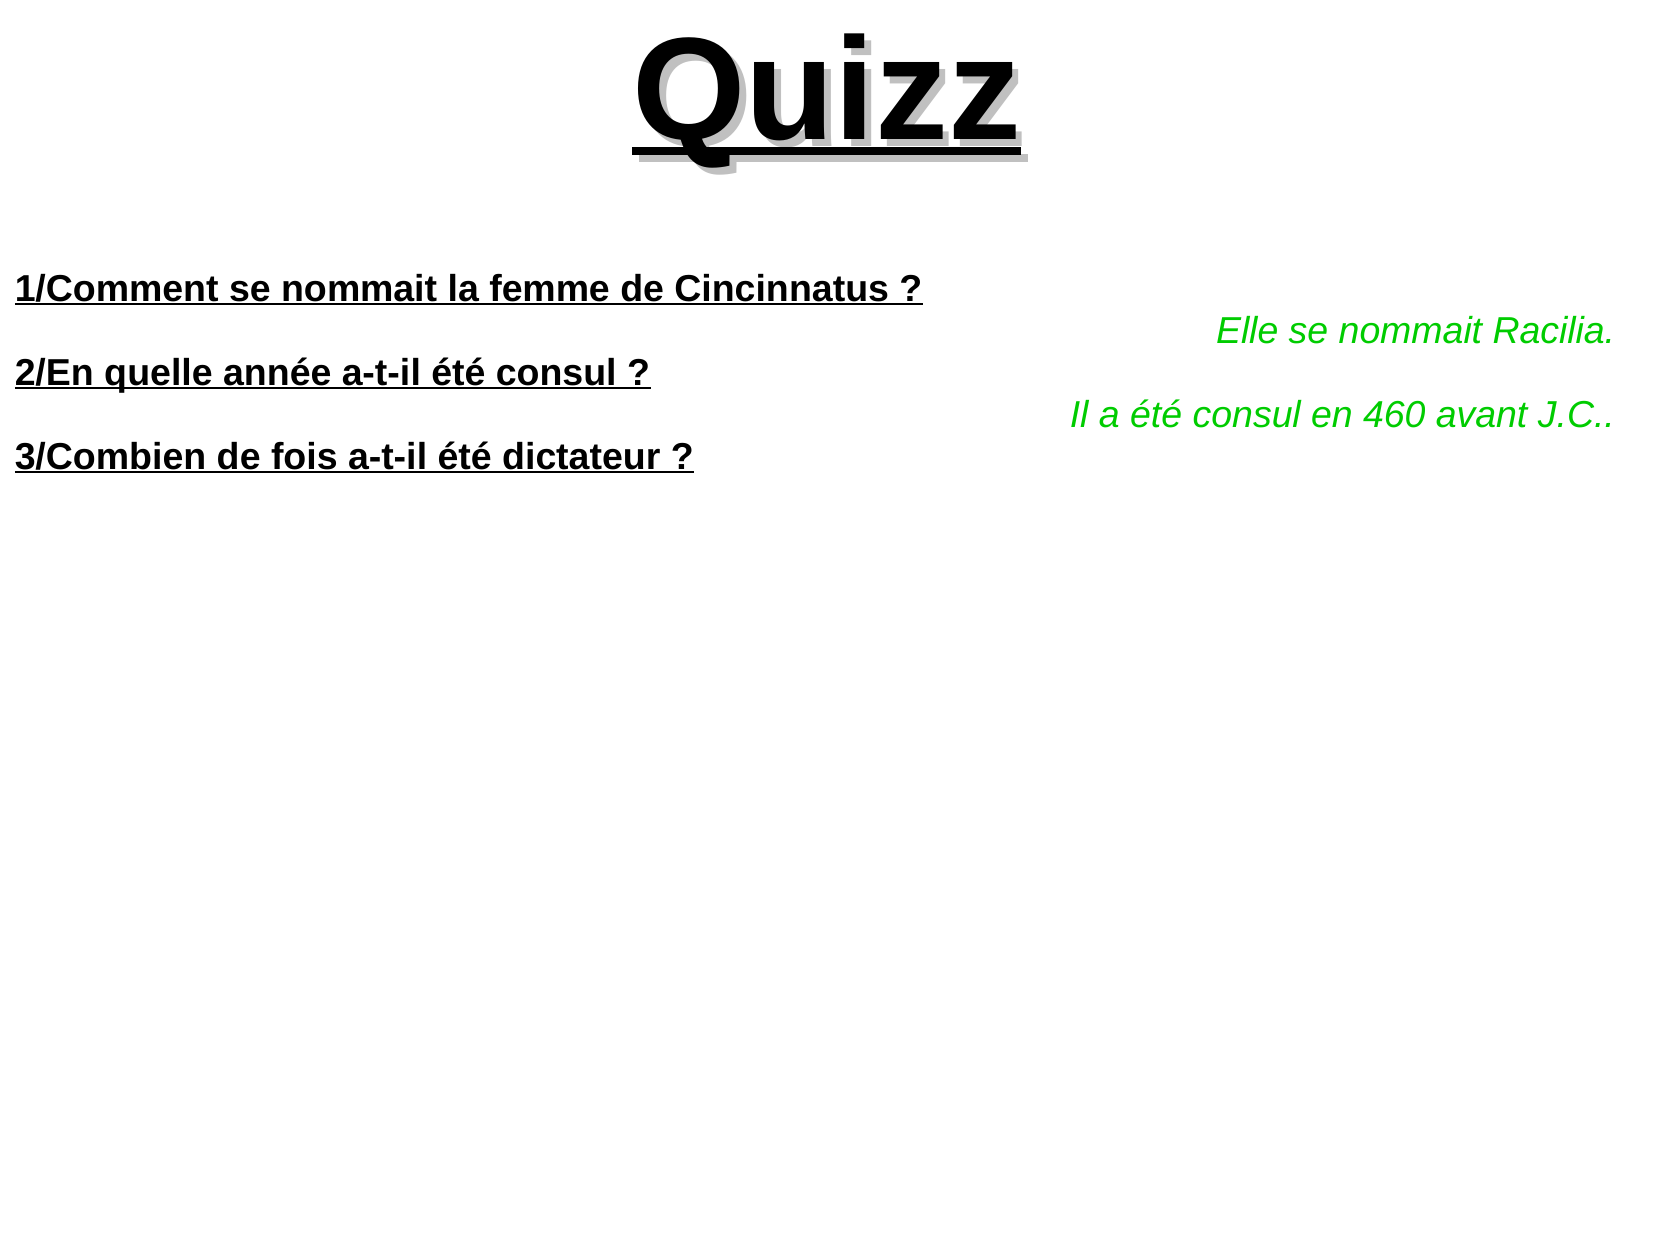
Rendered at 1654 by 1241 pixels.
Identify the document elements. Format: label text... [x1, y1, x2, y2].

text_box 1/Comment se nommait la femme de Cincinnatus ? Elle se nommait Racilia. 2/En quelle année a-t-il été consul ? Il a été consul en 460 avant J.C.. 3/Combien de fois a-t-il été dictateur ? [0, 259, 1630, 1241]
text_box Quizz [0, 0, 1654, 178]
